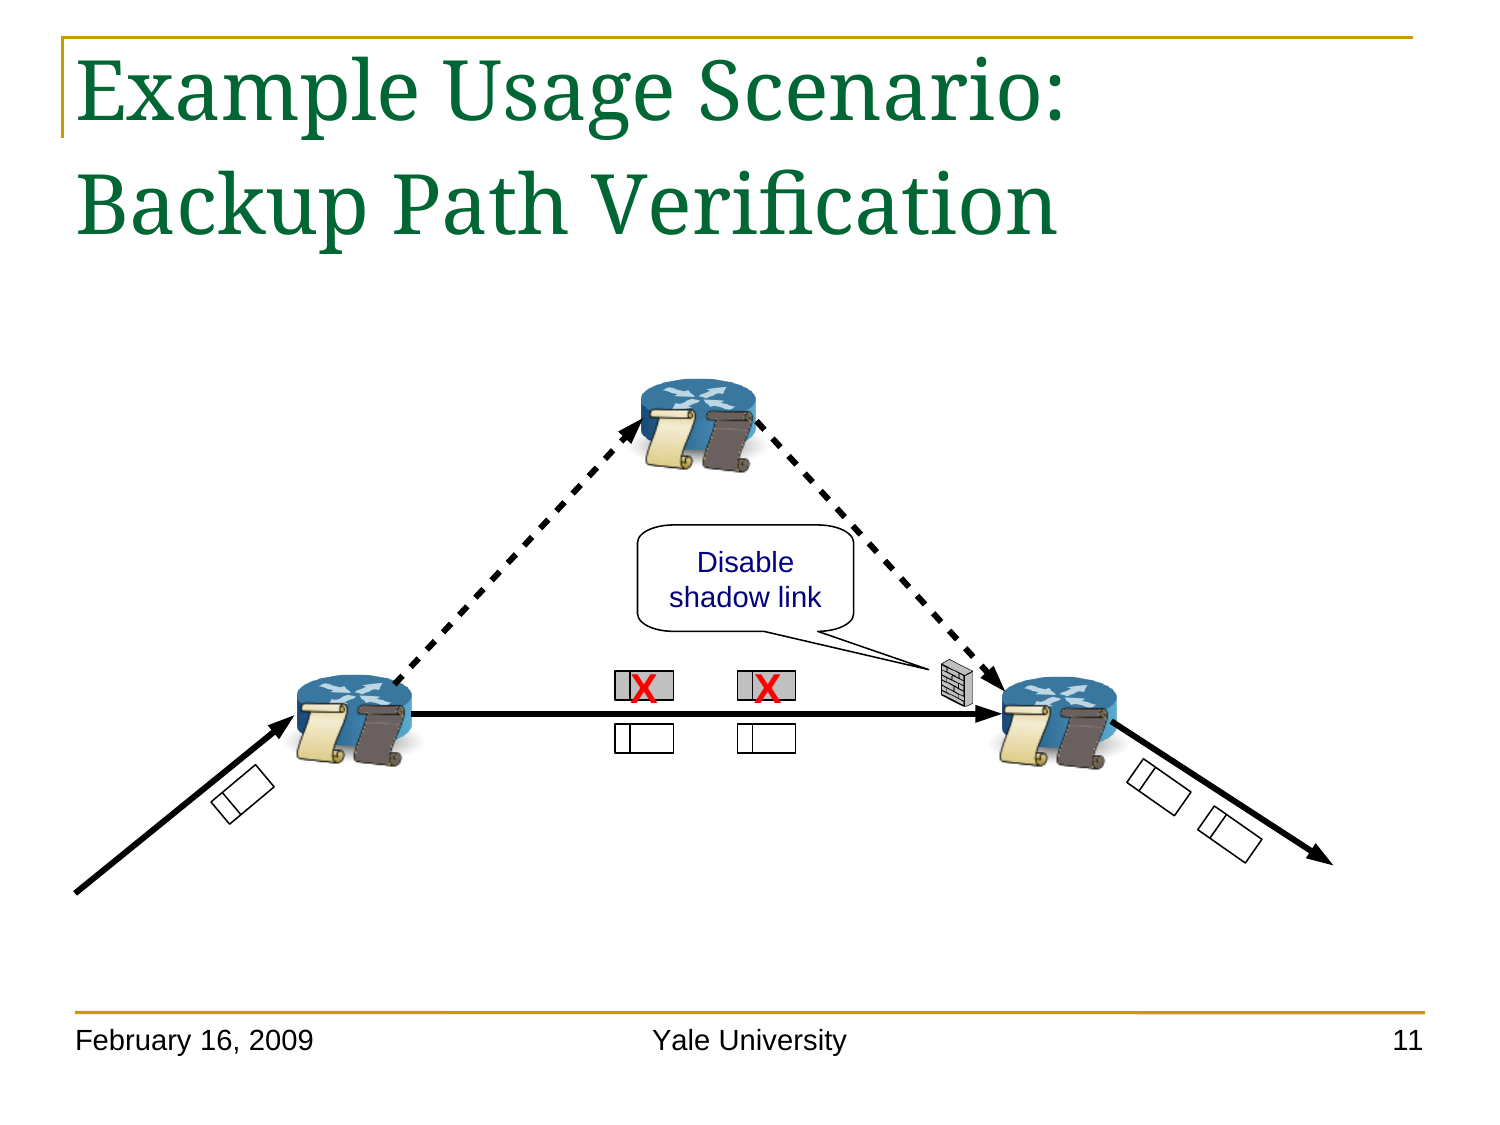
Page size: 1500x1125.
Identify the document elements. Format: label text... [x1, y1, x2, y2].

text_box [737, 724, 796, 754]
picture [974, 661, 1152, 775]
picture [940, 659, 973, 707]
picture [613, 363, 791, 477]
text_box [1140, 768, 1192, 816]
text_box [615, 724, 674, 754]
picture [269, 659, 447, 773]
text_box [211, 793, 240, 825]
text_box [223, 764, 275, 814]
title Example Usage Scenario: Backup Path Verification [75, 48, 1425, 243]
text_box X [739, 654, 797, 720]
text_box [1197, 805, 1225, 839]
text_box [1211, 815, 1262, 864]
text_box Disable shadow link [637, 524, 929, 670]
text_box X [615, 654, 673, 720]
text_box [1126, 758, 1154, 791]
